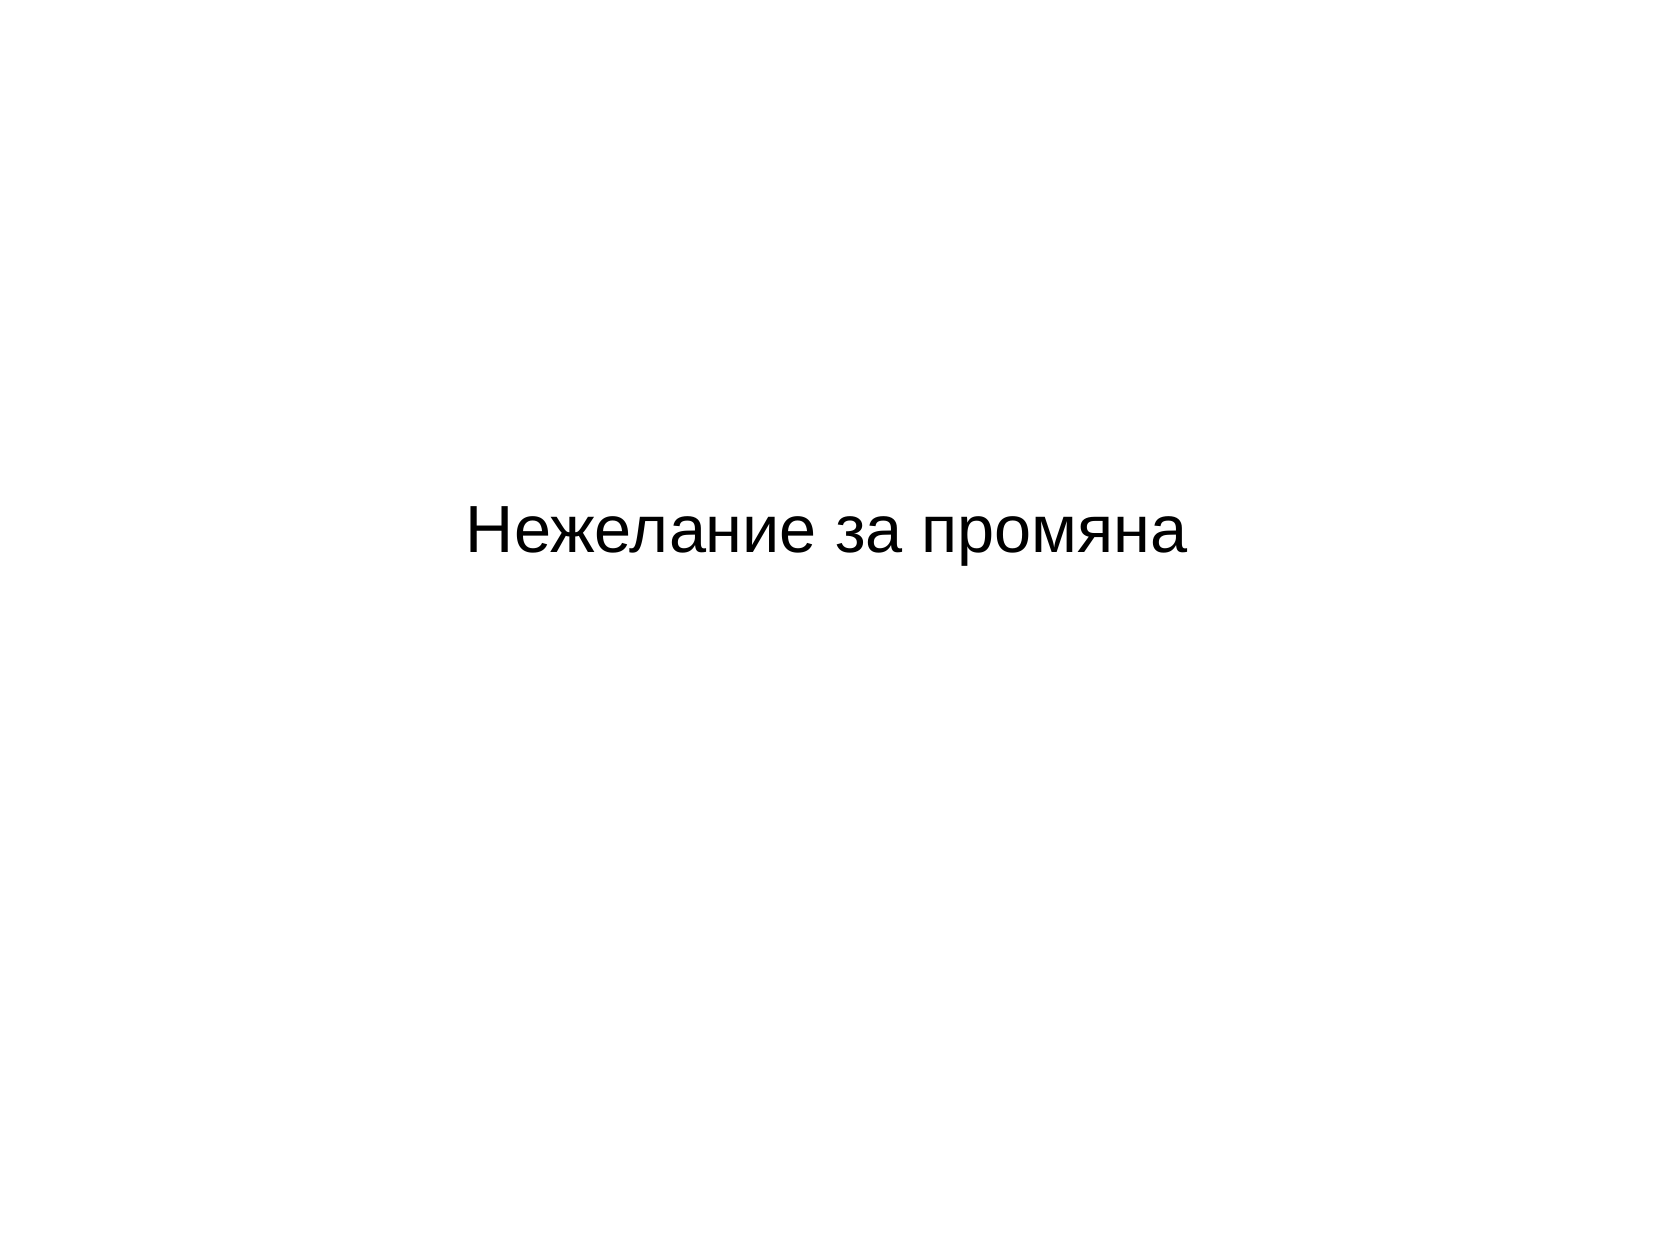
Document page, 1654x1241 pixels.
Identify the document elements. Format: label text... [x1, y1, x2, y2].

subtitle Нежелание за промяна [82, 49, 1571, 1010]
